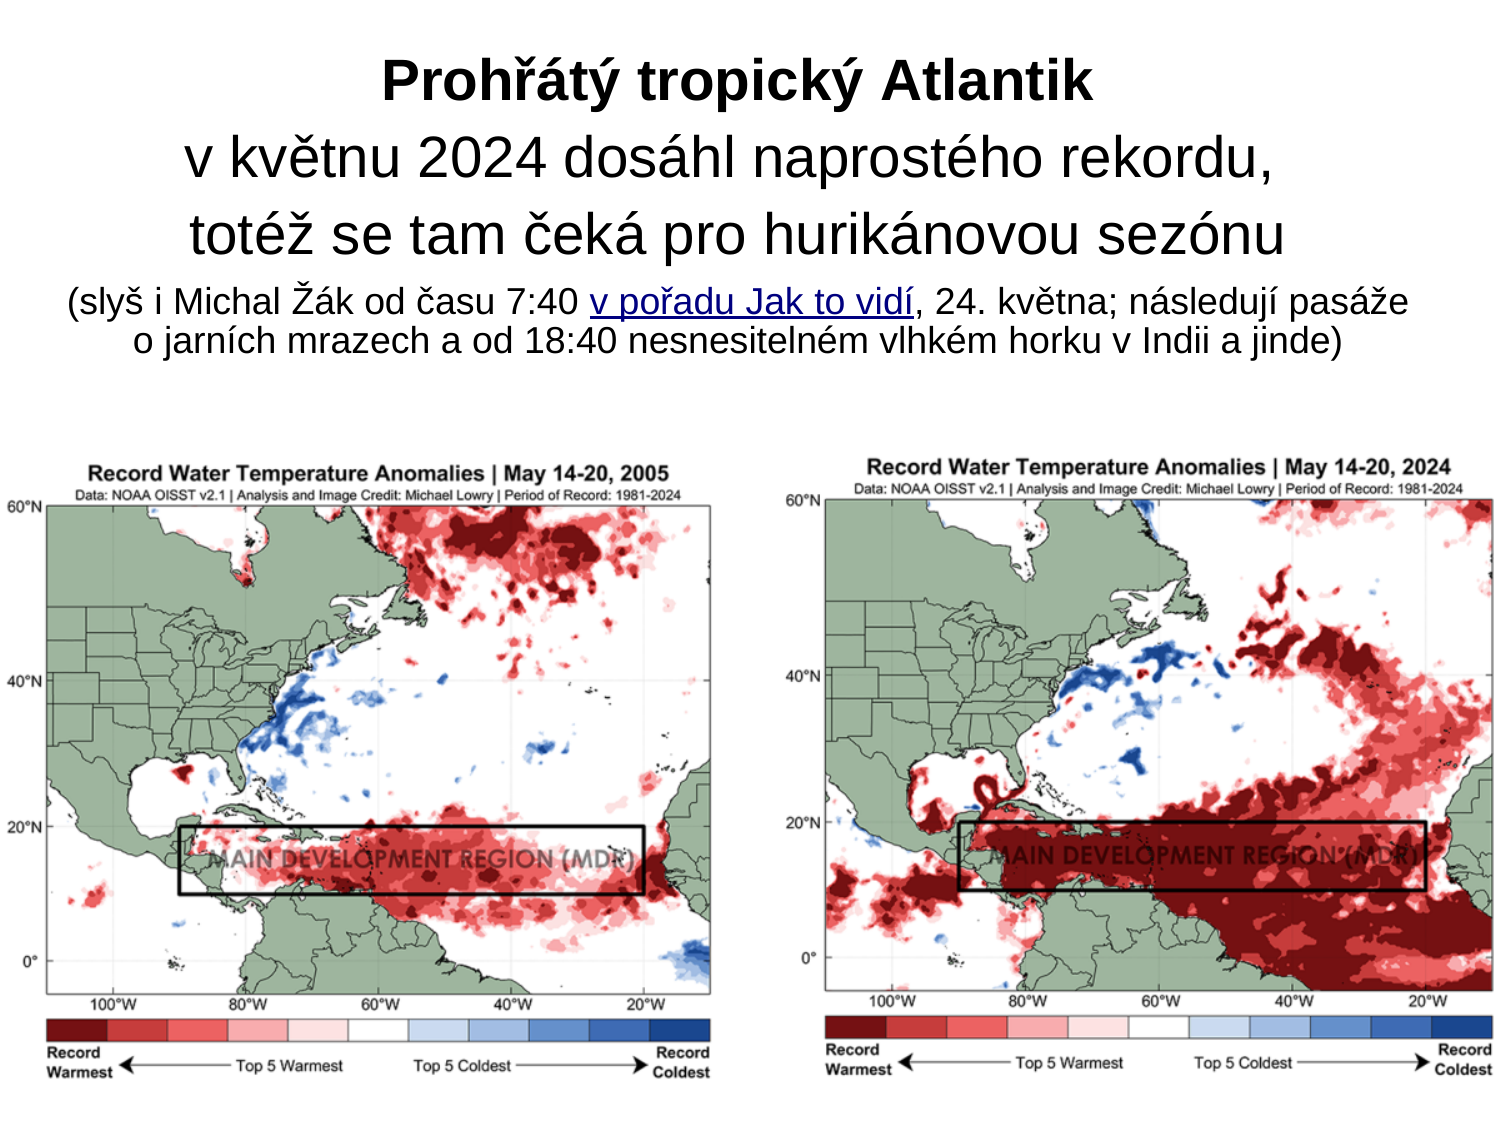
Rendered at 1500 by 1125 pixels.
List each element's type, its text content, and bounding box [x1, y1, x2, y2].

picture [0, 413, 1500, 1125]
subtitle Prohřátý tropický Atlantik v květnu 2024 dosáhl naprostého rekordu, totéž se tam čeká pro hurikánovou sezónu (slyš i Michal Žák od času 7:40 v pořadu Jak to vidí, 24. května; následují pasáže o jarních mrazech a od 18:40 nesnesitelném vlhkém horku v Indii a jinde) [59, 51, 1418, 362]
